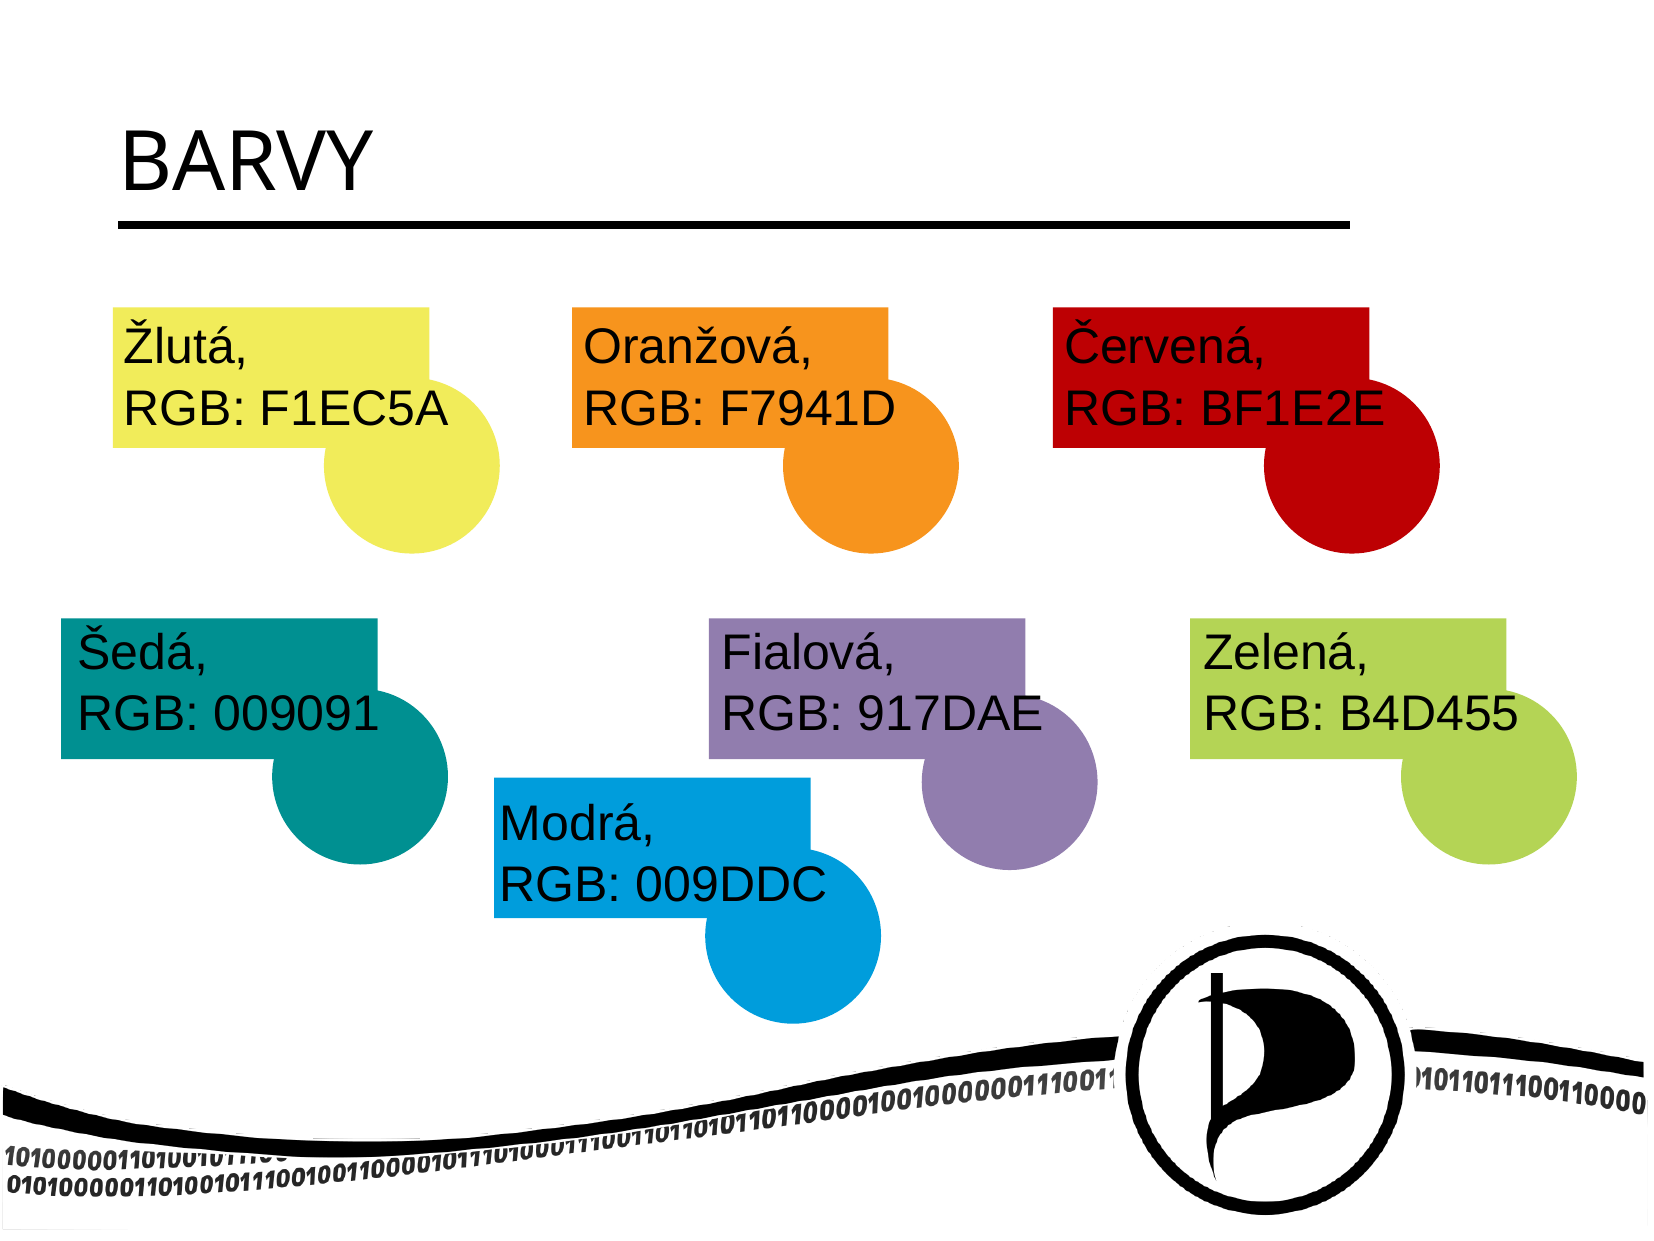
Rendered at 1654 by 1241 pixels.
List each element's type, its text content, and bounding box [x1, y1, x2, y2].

picture [0, 922, 1648, 1230]
text_box [494, 777, 882, 1024]
list Fialová, RGB: 917DAE [721, 623, 1098, 742]
title BARVY [118, 8, 1576, 216]
list Zelená, RGB: B4D455 [1203, 623, 1579, 742]
text_box [112, 307, 500, 554]
text_box [61, 618, 448, 865]
list Oranžová, RGB: F7941D [583, 318, 959, 437]
list Modrá, RGB: 009DDC [499, 795, 876, 913]
list Červená, RGB: BF1E2E [1064, 318, 1440, 437]
list Žlutá, RGB: F1EC5A [124, 318, 500, 436]
text_box [1190, 618, 1577, 865]
text_box [572, 307, 959, 554]
list Šedá, RGB: 009091 [77, 623, 454, 742]
text_box [708, 618, 1098, 871]
text_box [1052, 307, 1440, 554]
